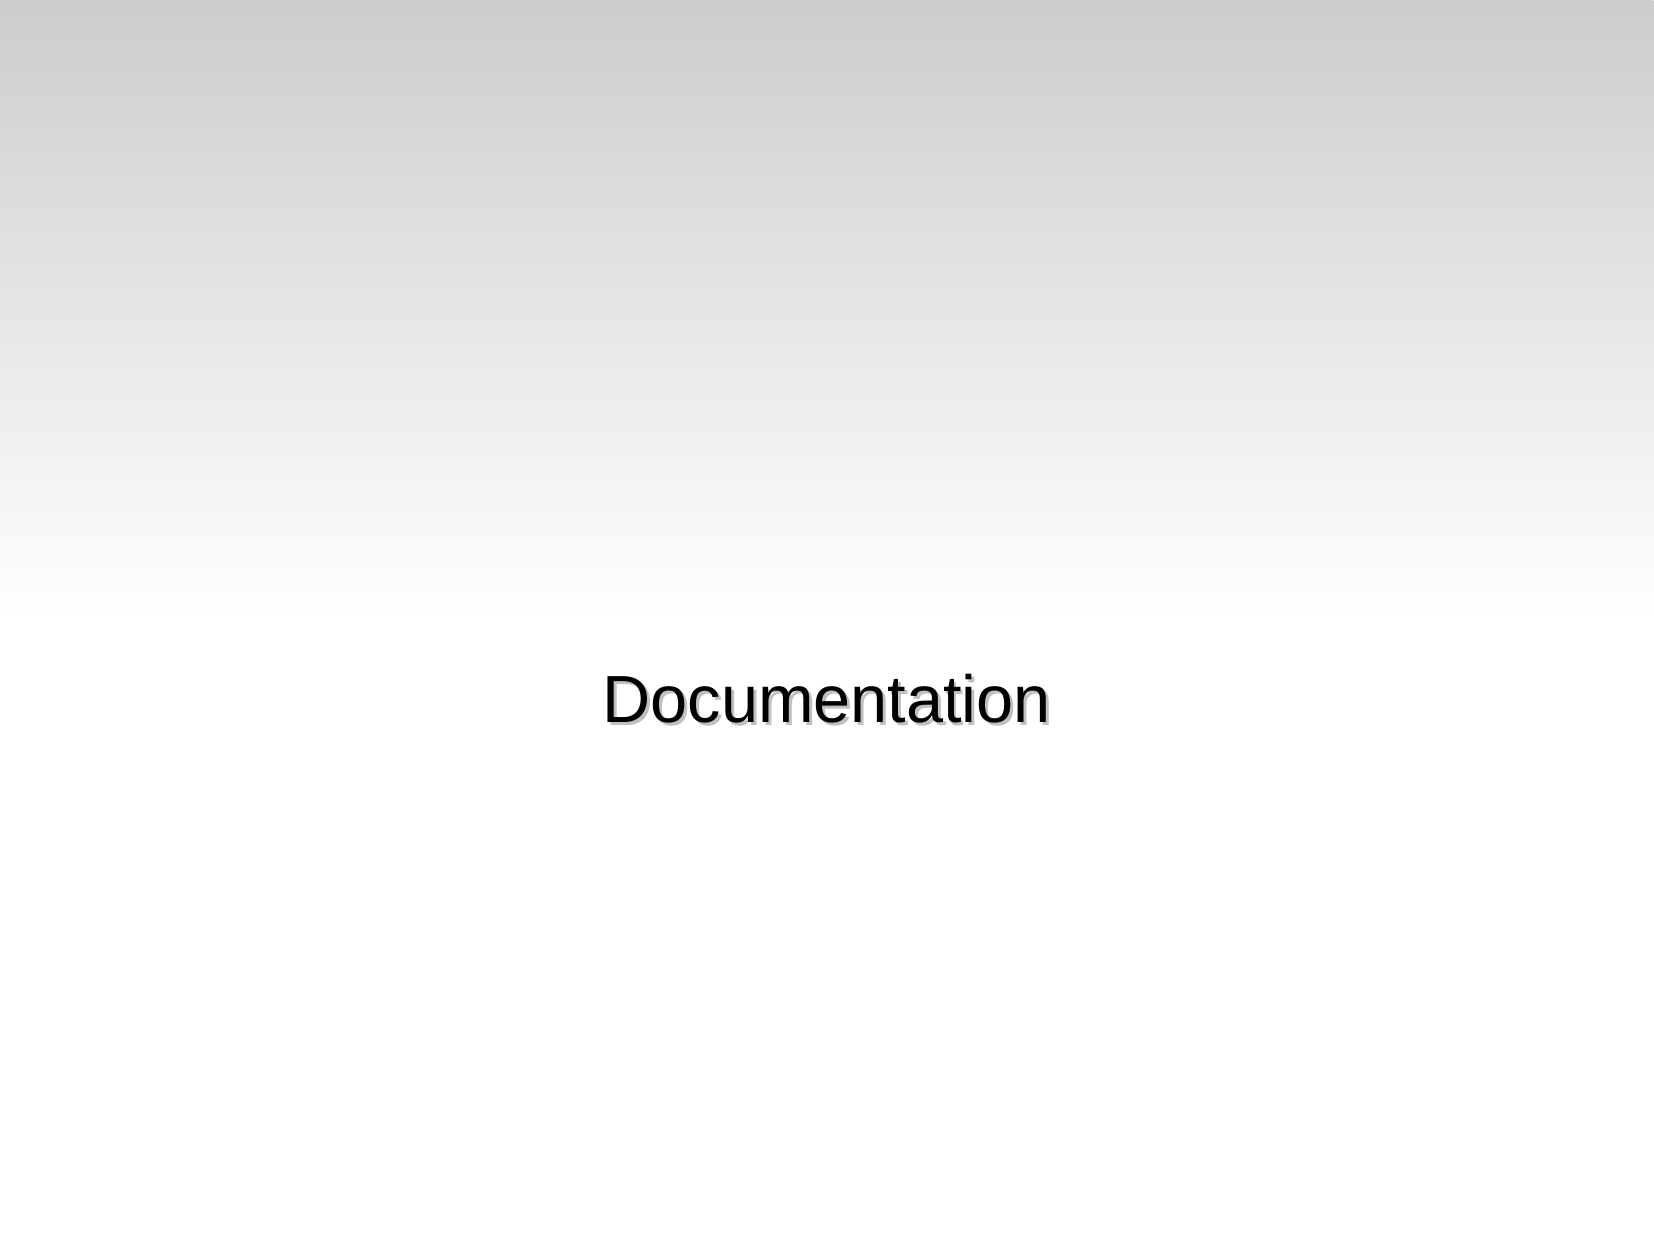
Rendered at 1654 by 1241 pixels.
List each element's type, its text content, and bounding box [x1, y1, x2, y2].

subtitle Documentation [82, 290, 1571, 1109]
